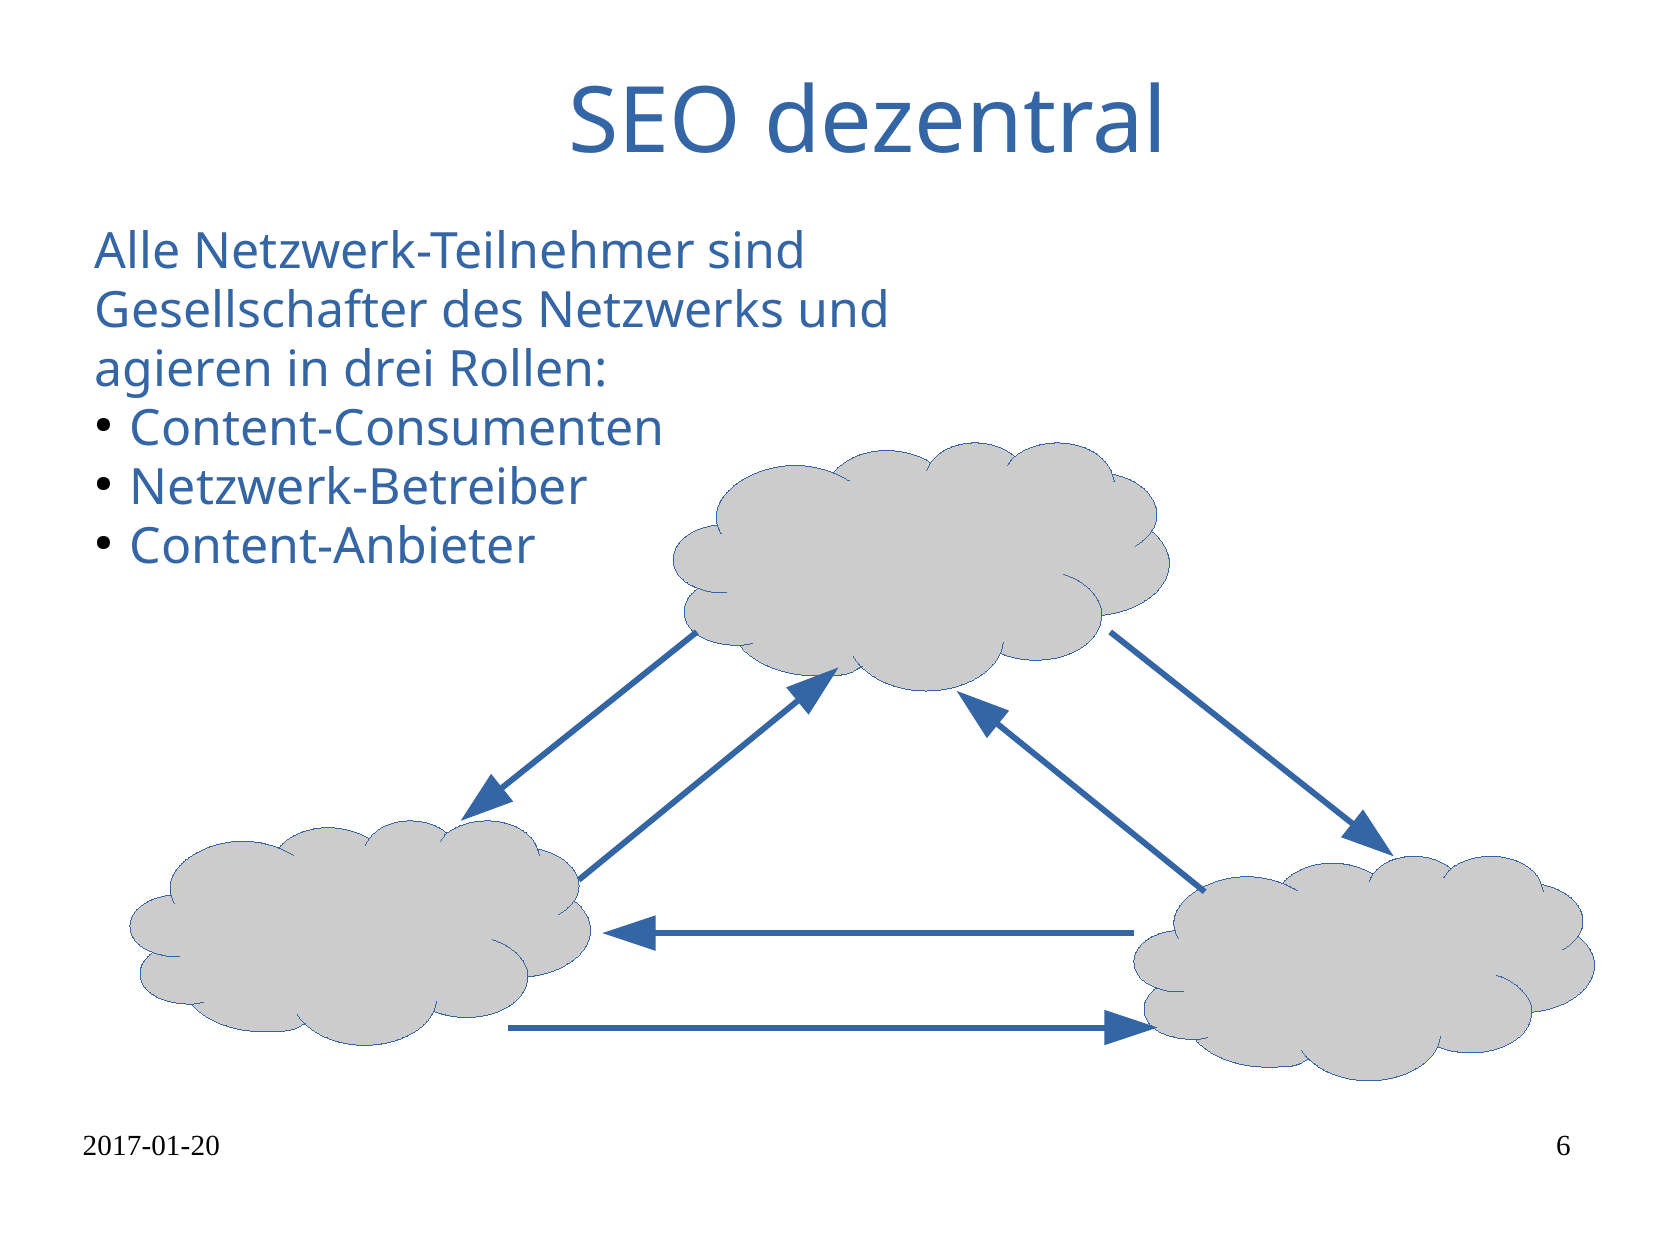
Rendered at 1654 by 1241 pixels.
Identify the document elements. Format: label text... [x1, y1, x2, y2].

text_box [129, 820, 591, 1046]
text_box [834, 668, 860, 676]
list Alle Netzwerk-Teilnehmer sind Gesellschafter des Netzwerks und agieren in drei Rollen: Content-Consumenten Netzwerk-Betreiber Content-Anbieter [94, 224, 957, 668]
title SEO dezentral [82, 0, 1654, 237]
text_box [1133, 856, 1595, 1081]
text_box [772, 668, 834, 676]
text_box [862, 442, 1170, 692]
